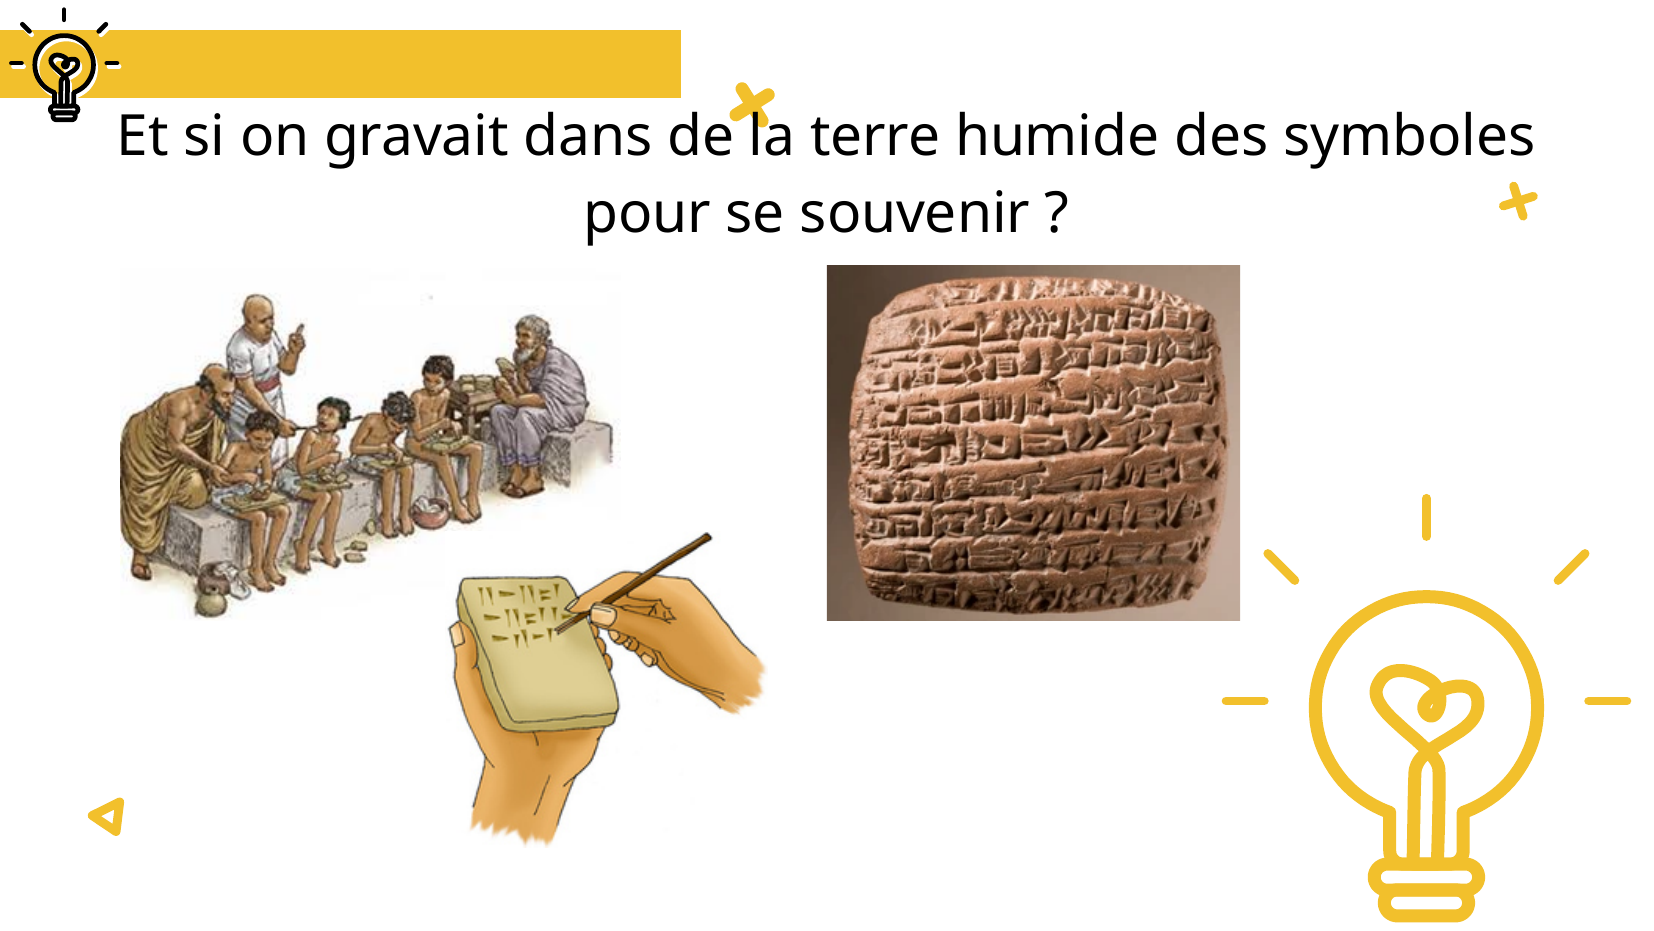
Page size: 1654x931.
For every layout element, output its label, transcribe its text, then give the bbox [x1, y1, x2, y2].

title Et si on gravait dans de la terre humide des symboles pour se souvenir ? [82, 94, 1571, 250]
picture [120, 268, 768, 848]
picture [826, 265, 1241, 621]
